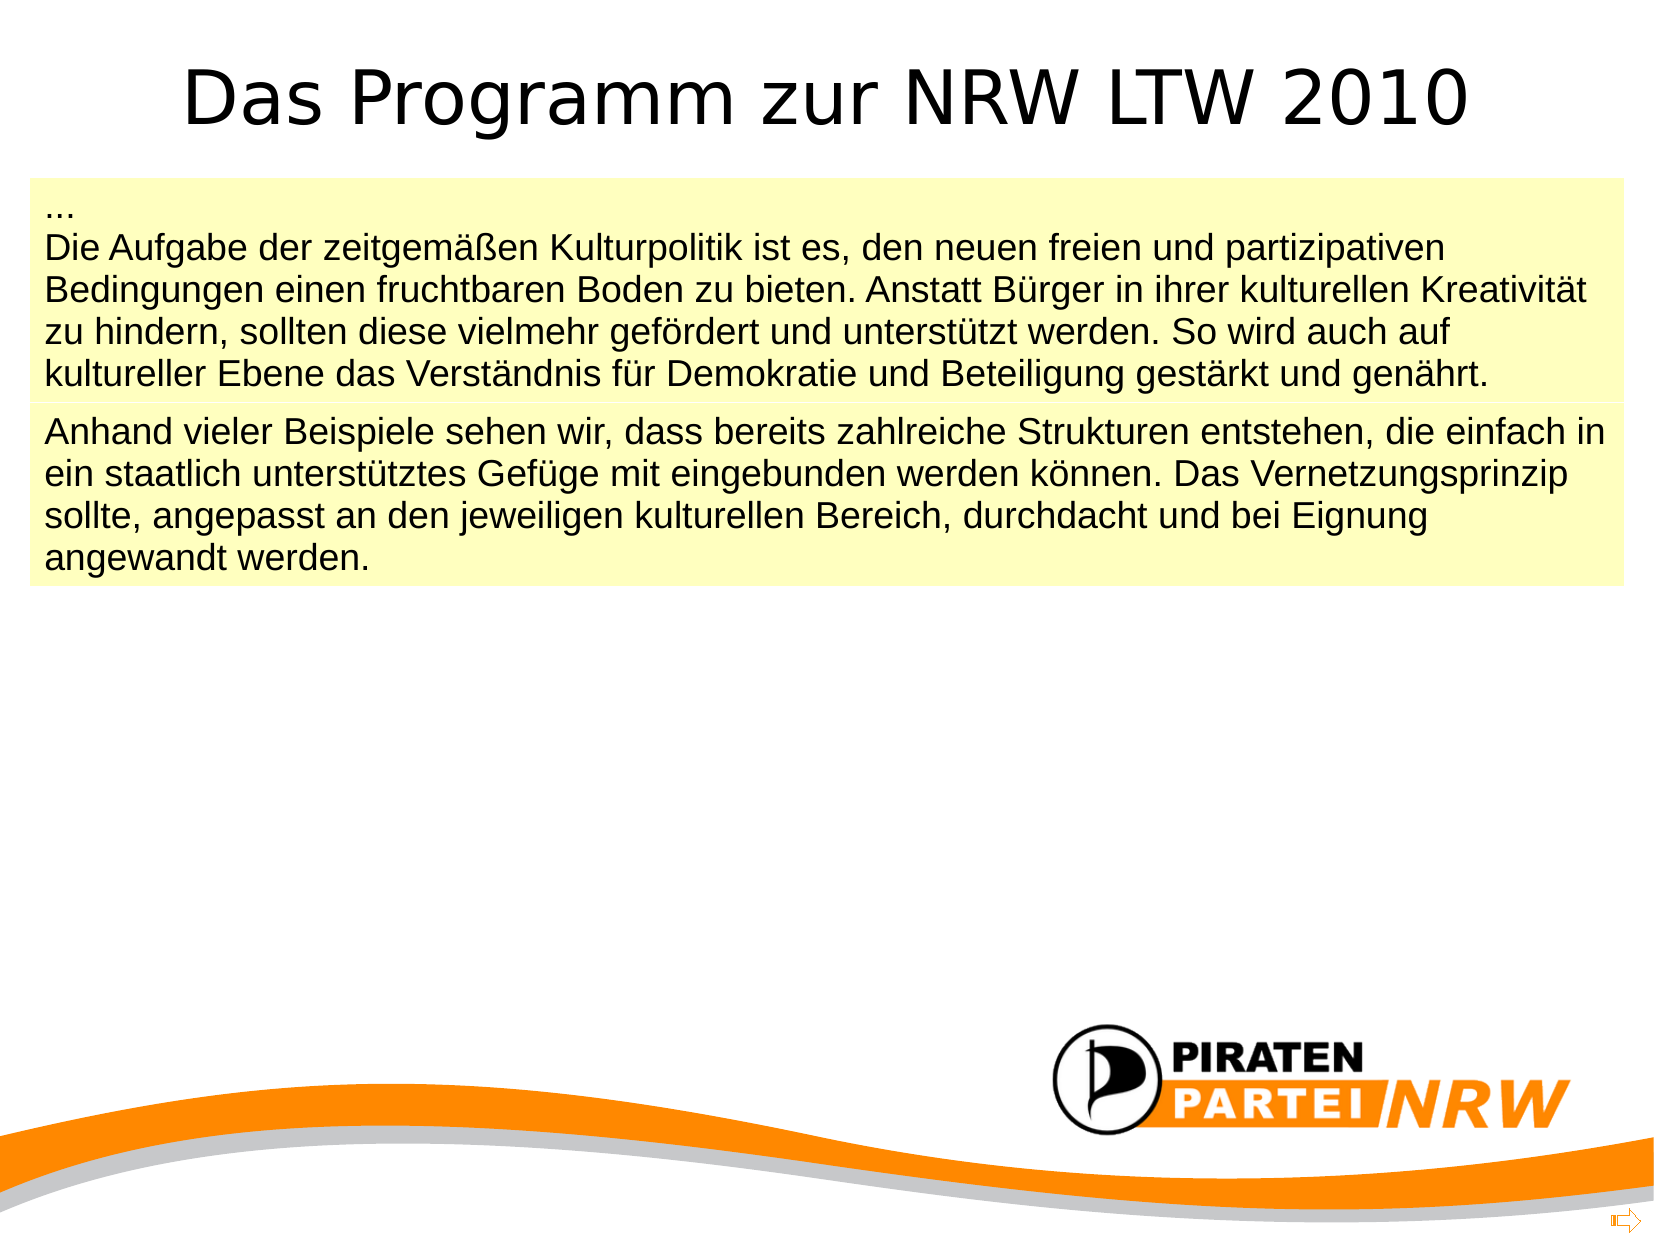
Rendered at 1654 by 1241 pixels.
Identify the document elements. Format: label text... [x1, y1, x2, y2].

title Das Programm zur NRW LTW 2010 [82, 54, 1571, 143]
table_cell Anhand vieler Beispiele sehen wir, dass bereits zahlreiche Strukturen entstehen, die einfach in ein staatlich unterstütztes Gefüge mit eingebunden werden können. Das Vernetzungsprinzip sollte, angepasst an den jeweiligen kulturellen Bereich, durchdacht und bei Eignung angewandt werden. [30, 403, 1624, 586]
picture [1045, 1021, 1579, 1140]
table_header ... Die Aufgabe der zeitgemäßen Kulturpolitik ist es, den neuen freien und partizipativen Bedingungen einen fruchtbaren Boden zu bieten. Anstatt Bürger in ihrer kulturellen Kreativität zu hindern, sollten diese vielmehr gefördert und unterstützt werden. So wird auch auf kultureller Ebene das Verständnis für Demokratie und Beteiligung gestärkt und genährt. [30, 178, 1624, 402]
